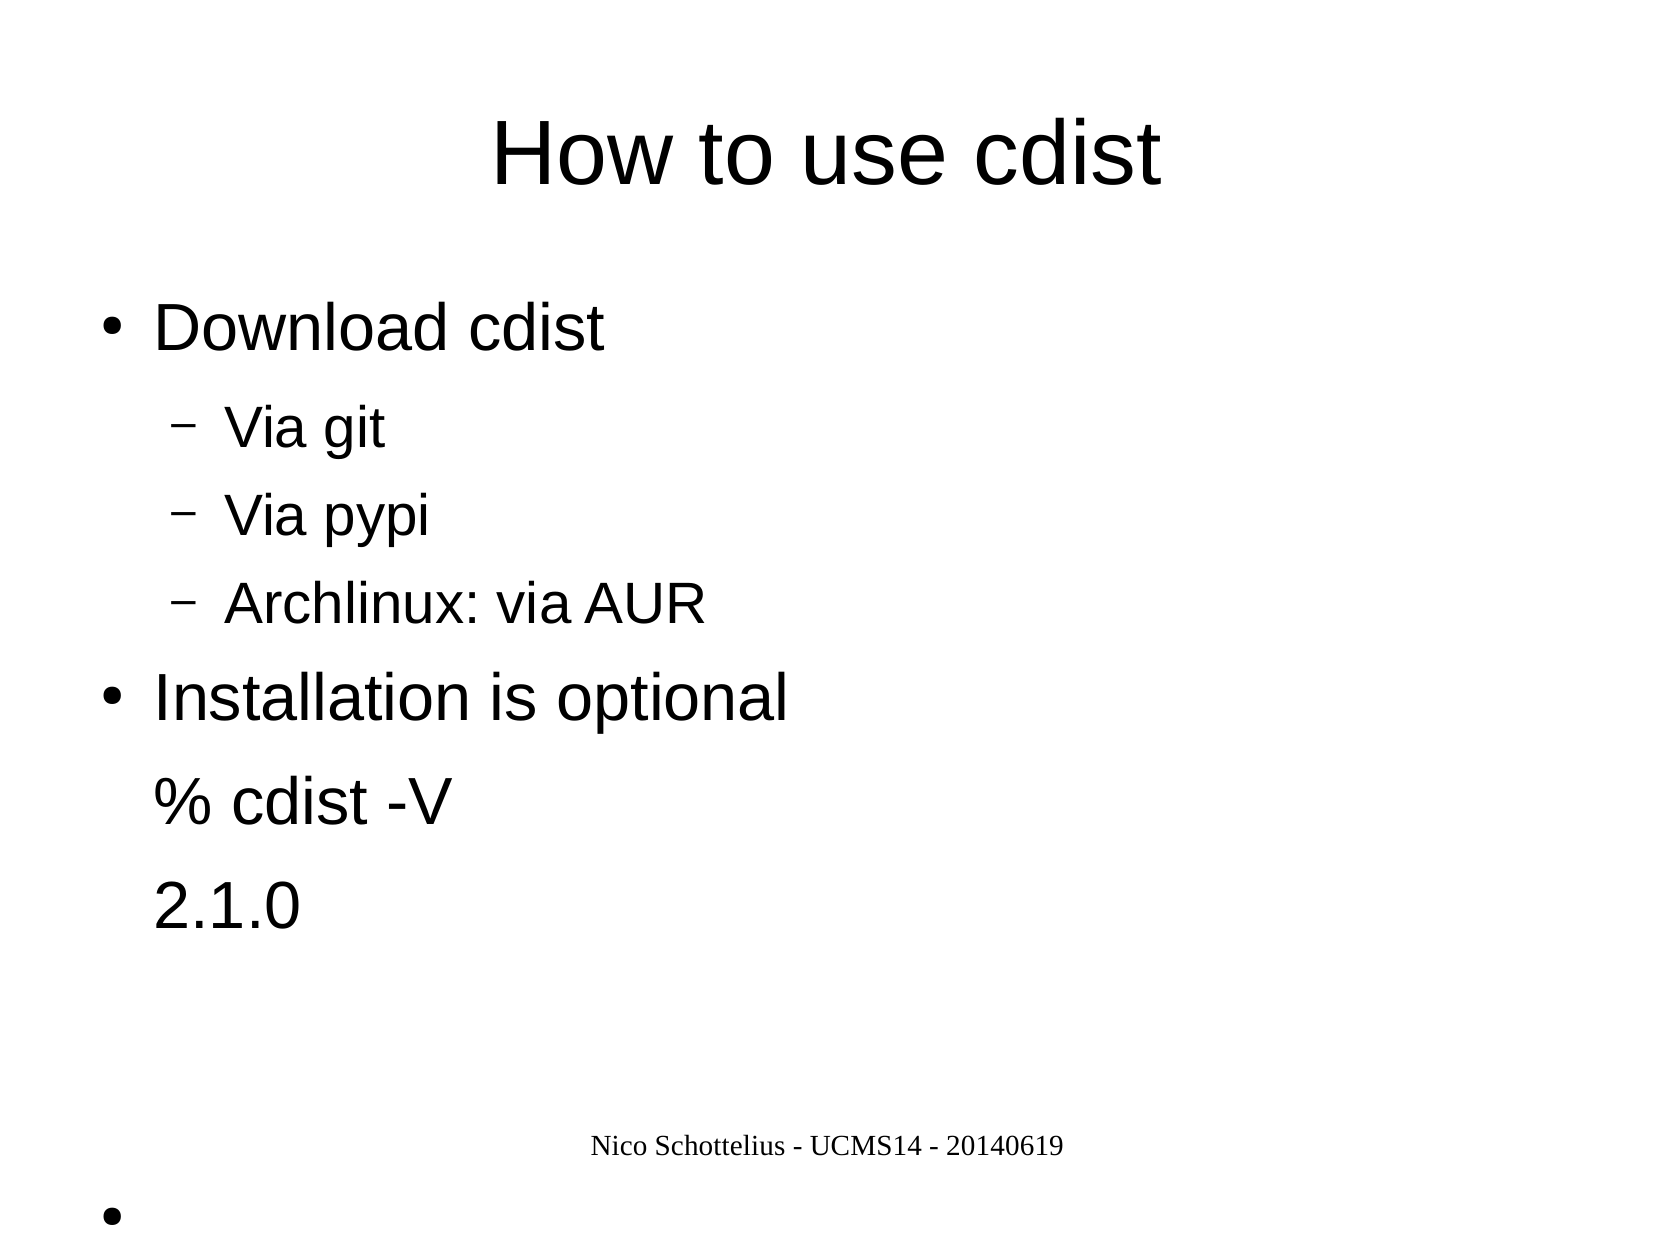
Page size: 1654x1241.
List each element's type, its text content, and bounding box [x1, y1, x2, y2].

title How to use cdist [82, 49, 1571, 257]
list Download cdist Via git Via pypi Archlinux: via AUR Installation is optional % cdist -V 2.1.0 [82, 290, 1538, 1010]
